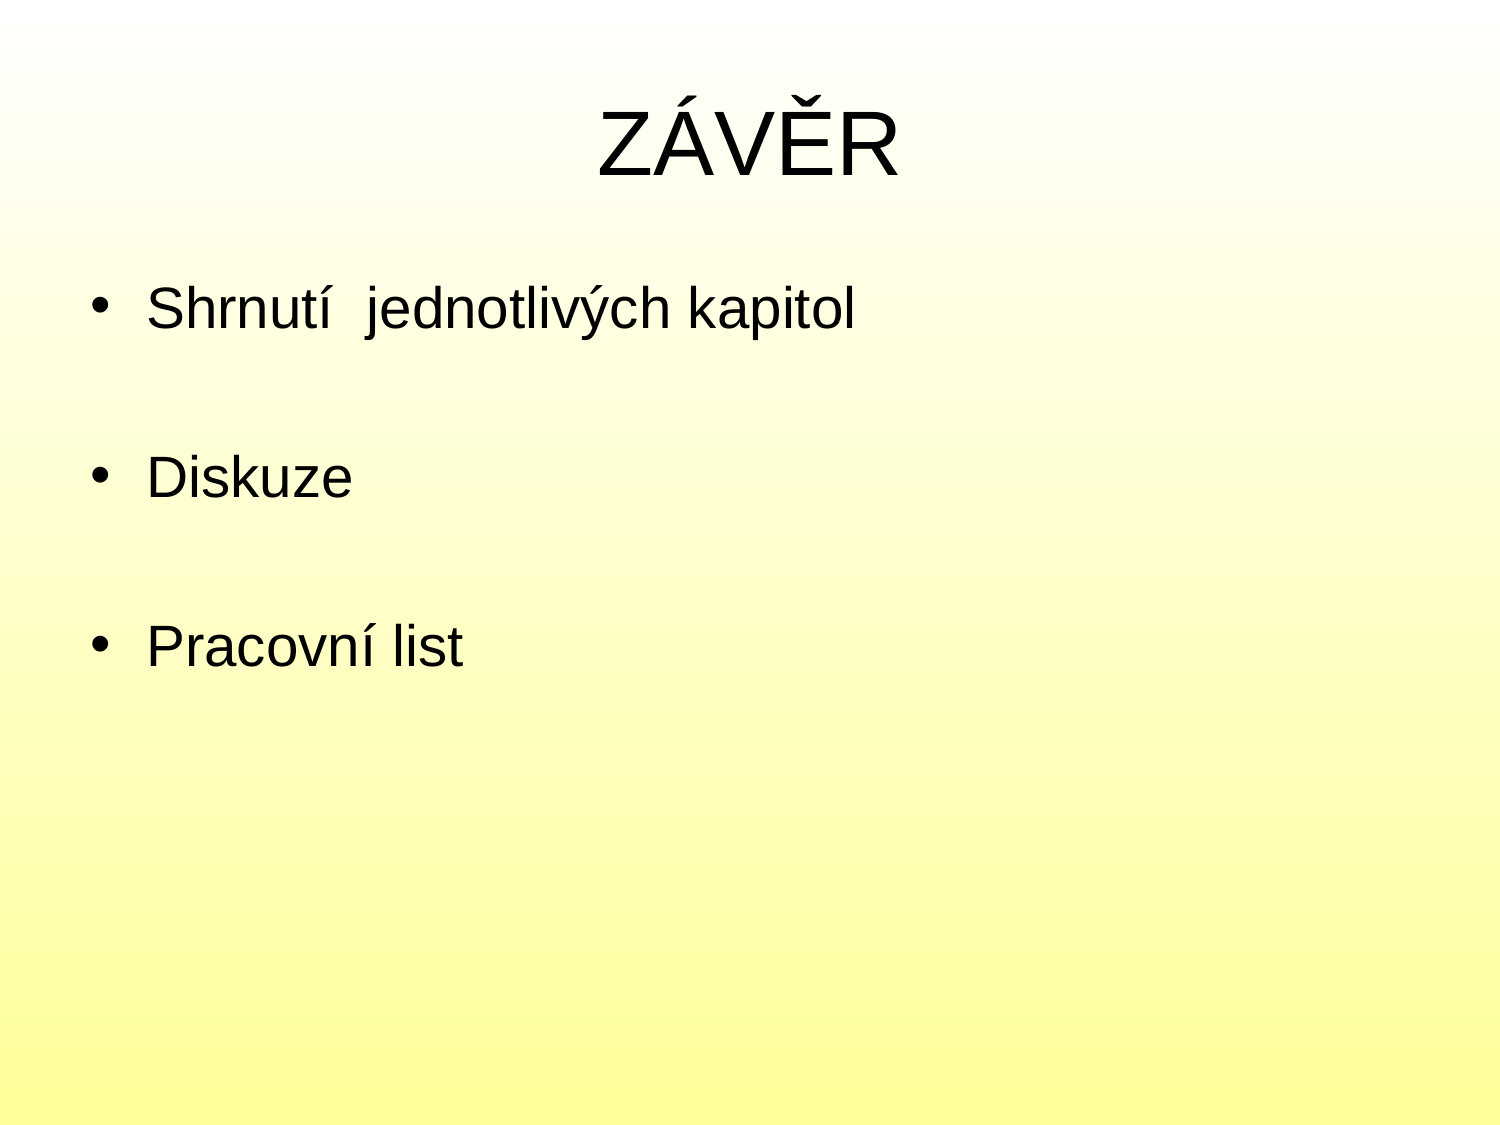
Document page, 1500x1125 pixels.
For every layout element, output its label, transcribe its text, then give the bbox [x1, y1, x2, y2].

title ZÁVĚR [75, 45, 1426, 233]
list Shrnutí jednotlivých kapitol Diskuze Pracovní list [75, 262, 1426, 1006]
